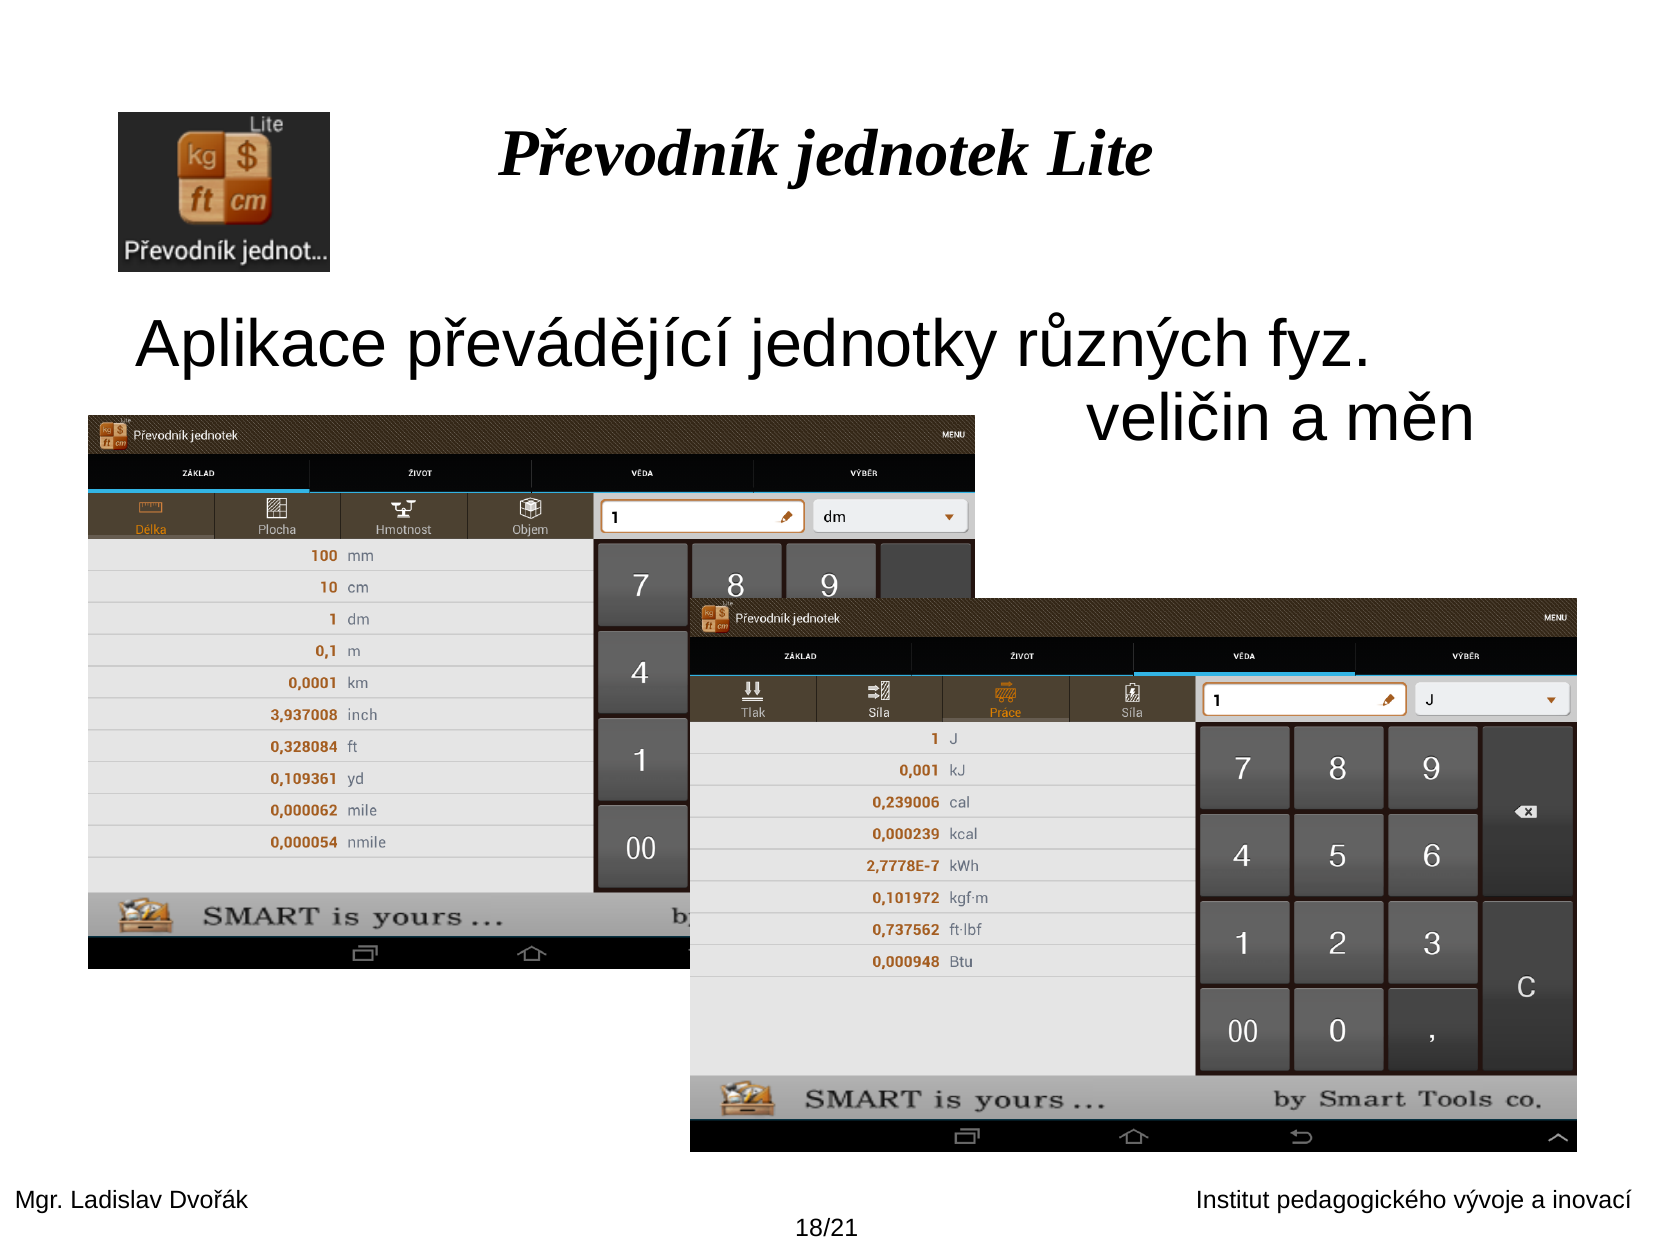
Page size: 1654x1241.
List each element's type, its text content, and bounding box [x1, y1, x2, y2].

text_box Aplikace převádějící jednotky různých fyz. veličin a měn [118, 295, 1536, 466]
picture [88, 415, 1577, 1152]
title Převodník jednotek Lite [82, 49, 1571, 257]
picture [118, 112, 330, 272]
text_box Mgr. Ladislav Dvořák Institut pedagogického vývoje a inovací 18/21 [0, 1177, 1654, 1241]
